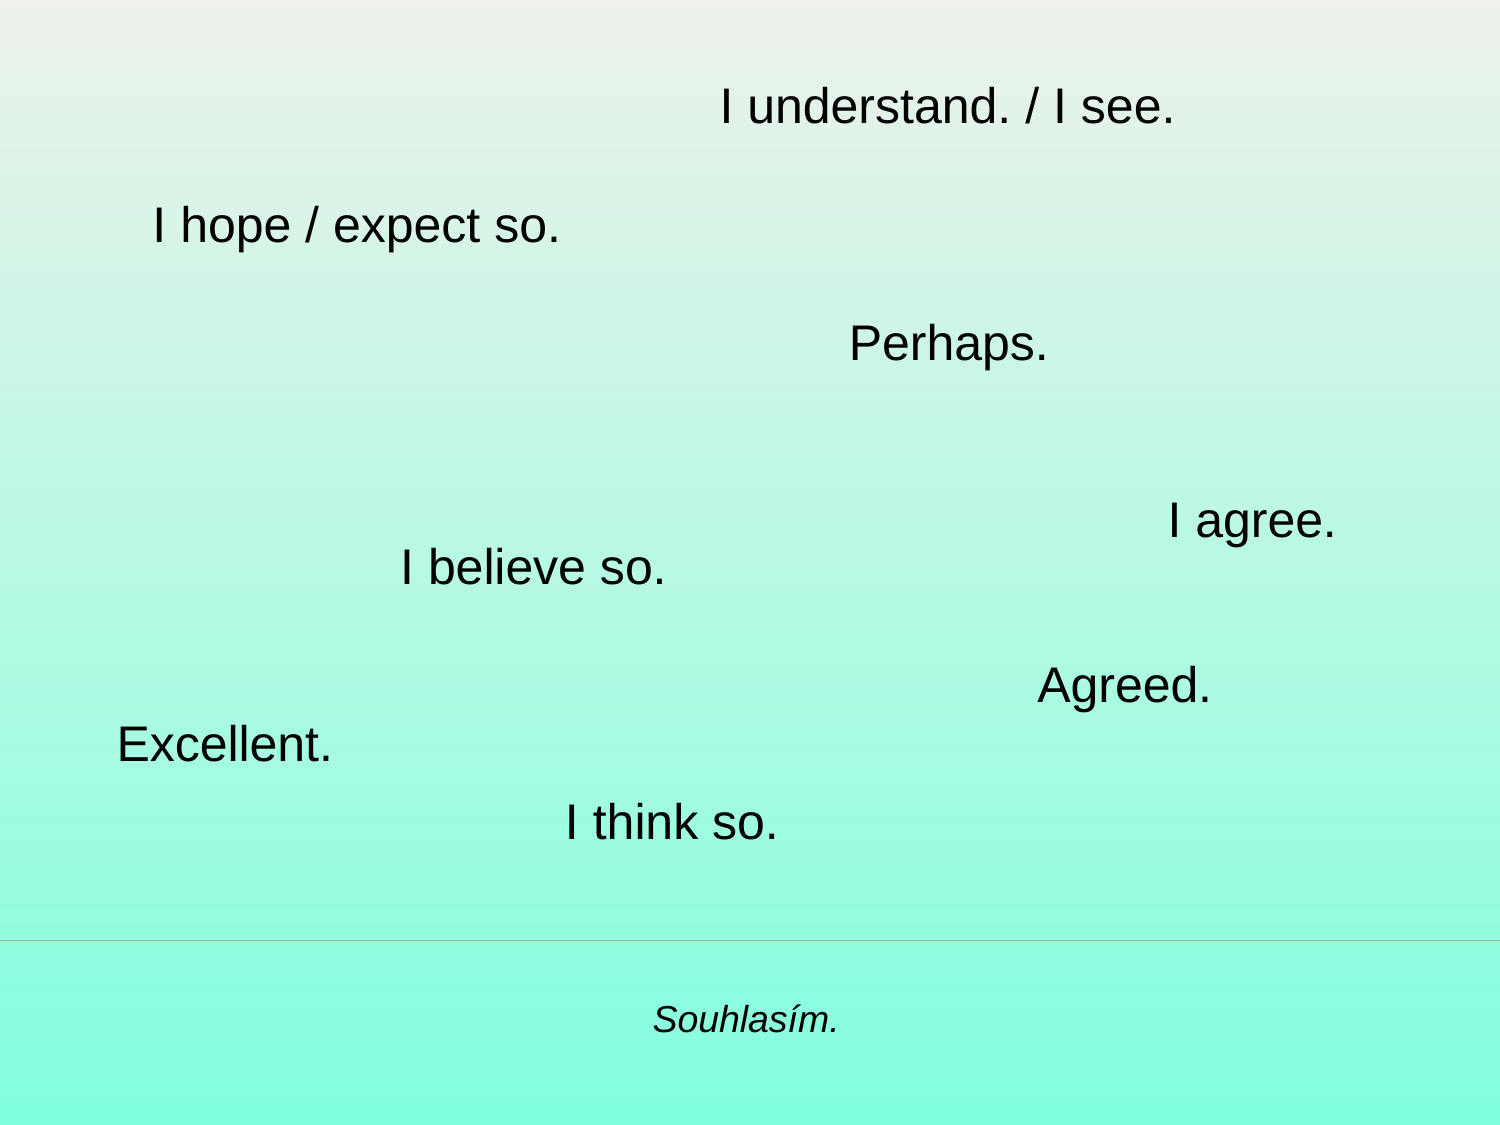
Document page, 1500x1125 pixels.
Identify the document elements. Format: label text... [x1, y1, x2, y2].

text_box I hope / expect so. [137, 184, 577, 261]
text_box I understand. / I see. [704, 66, 1192, 142]
text_box I think so. [550, 781, 795, 858]
text_box Agreed. [1022, 645, 1228, 721]
text_box I agree. [1152, 479, 1353, 556]
text_box Excellent. [101, 704, 349, 780]
text_box Perhaps. [834, 302, 1064, 379]
text_box Souhlasím. [637, 987, 855, 1049]
text_box I believe so. [385, 527, 682, 603]
